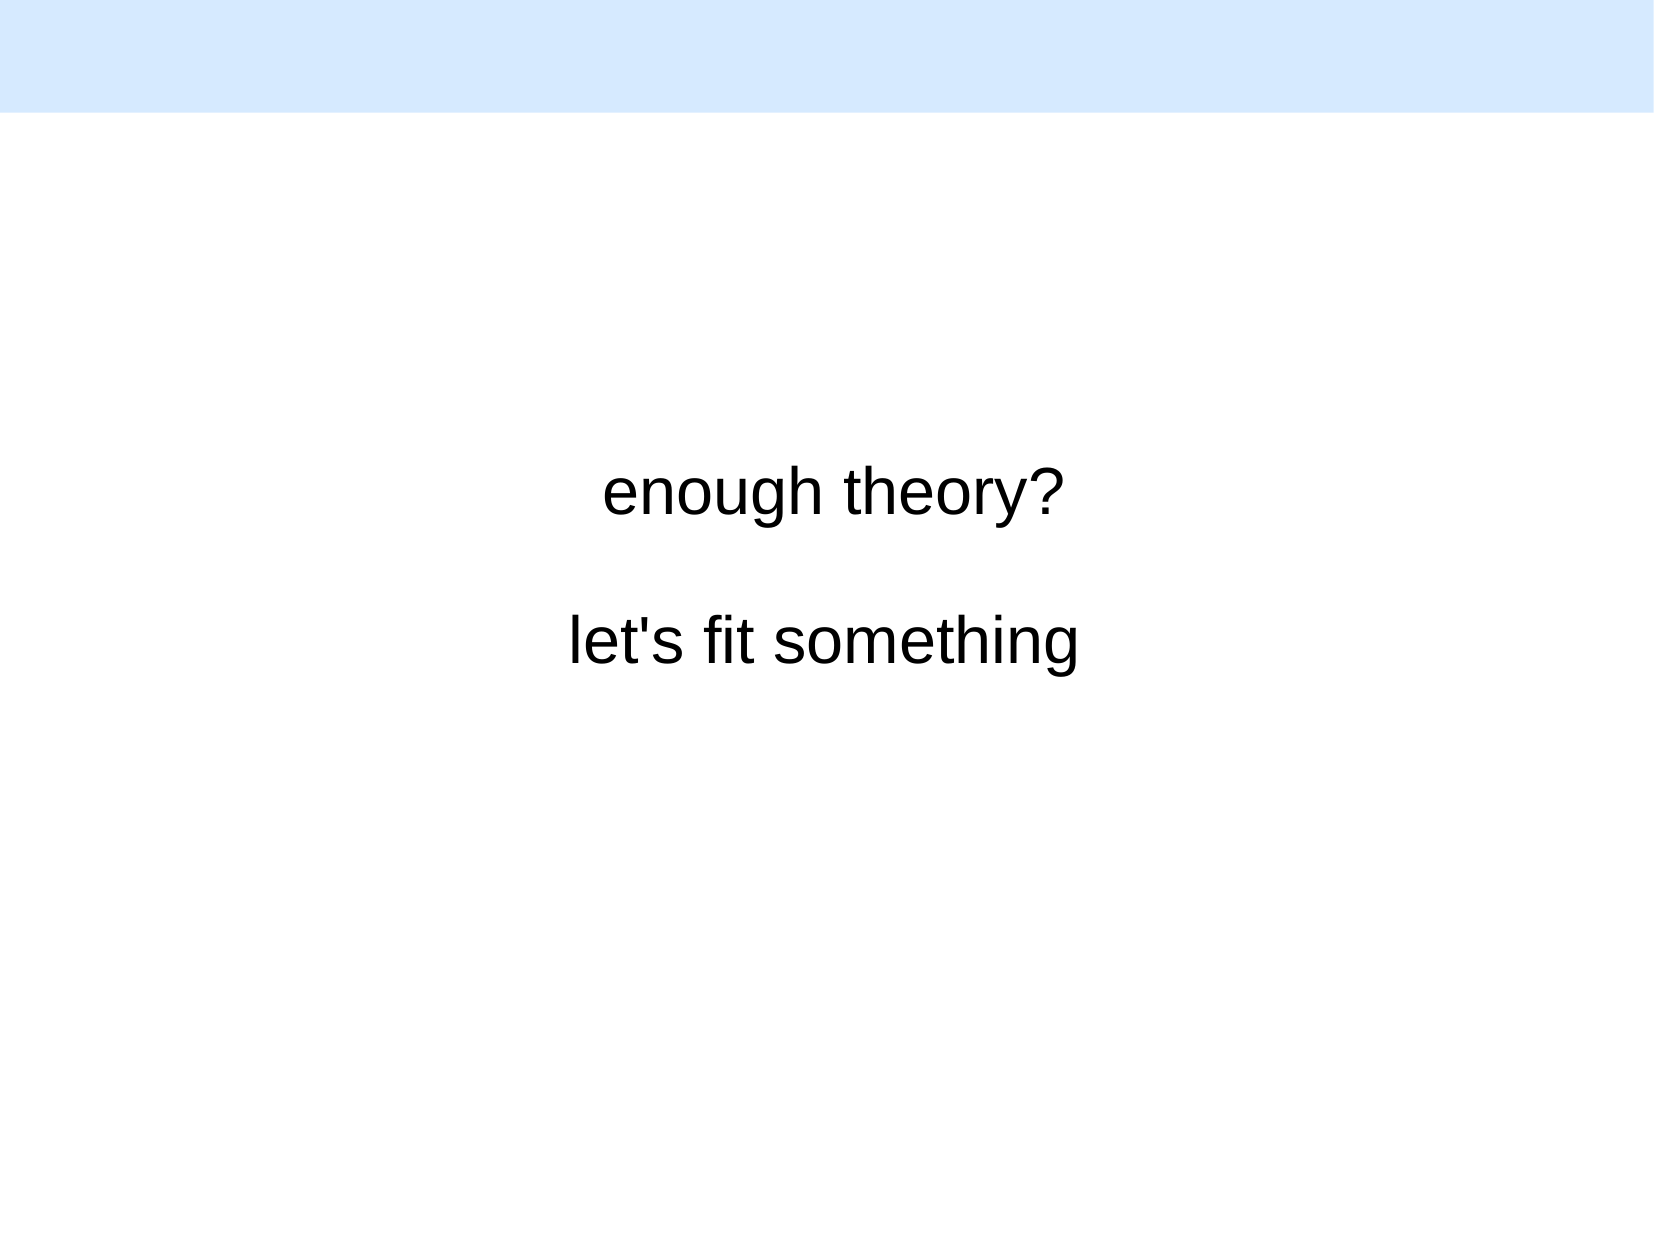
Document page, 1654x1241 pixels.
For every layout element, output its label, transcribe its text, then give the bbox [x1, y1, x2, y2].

subtitle enough theory? let's fit something [37, 163, 1613, 968]
